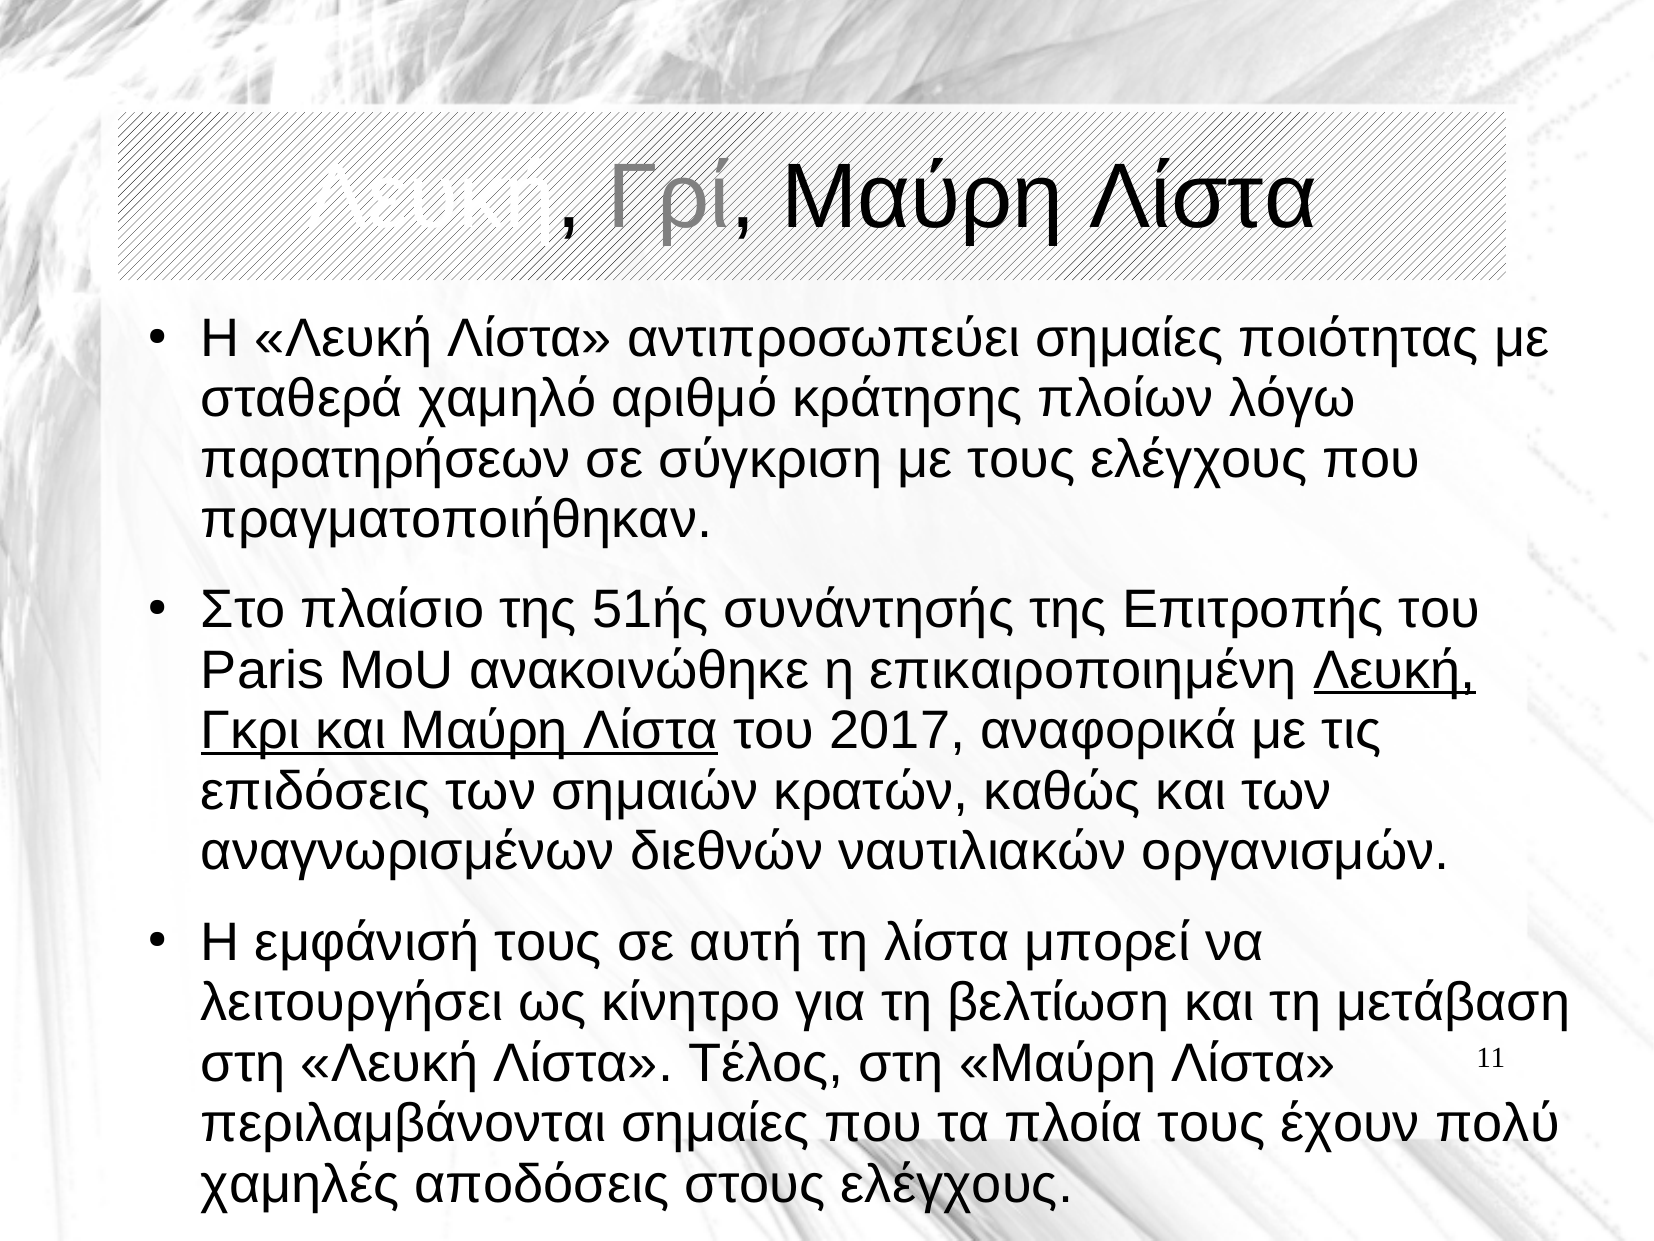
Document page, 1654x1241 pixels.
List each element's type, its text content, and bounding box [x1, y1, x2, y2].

list Η «Λευκή Λίστα» αντιπροσωπεύει σημαίες ποιότητας με σταθερά χαμηλό αριθμό κράτησης πλοίων λόγω παρατηρήσεων σε σύγκριση με τους ελέγχους που πραγματοποιήθηκαν. Στο πλαίσιο της 51ής συνάντησής της Επιτροπής του Paris MoU ανακοινώθηκε η επικαιροποιημένη Λευκή, Γκρι και Μαύρη Λίστα του 2017, αναφορικά με τις επιδόσεις των σημαιών κρατών, καθώς και των αναγνωρισμένων διεθνών ναυτιλιακών οργανισμών. Η εμφάνισή τους σε αυτή τη λίστα μπορεί να λειτουργήσει ως κίνητρο για τη βελτίωση και τη μετάβαση στη «Λευκή Λίστα». Τέλος, στη «Μαύρη Λίστα» περιλαμβάνονται σημαίες που τα πλοία τους έχουν πολύ χαμηλές αποδόσεις στους ελέγχους. [129, 307, 1583, 1214]
picture [0, 0, 1654, 1241]
title Λευκή, Γρί, Μαύρη Λίστα [118, 112, 1506, 281]
